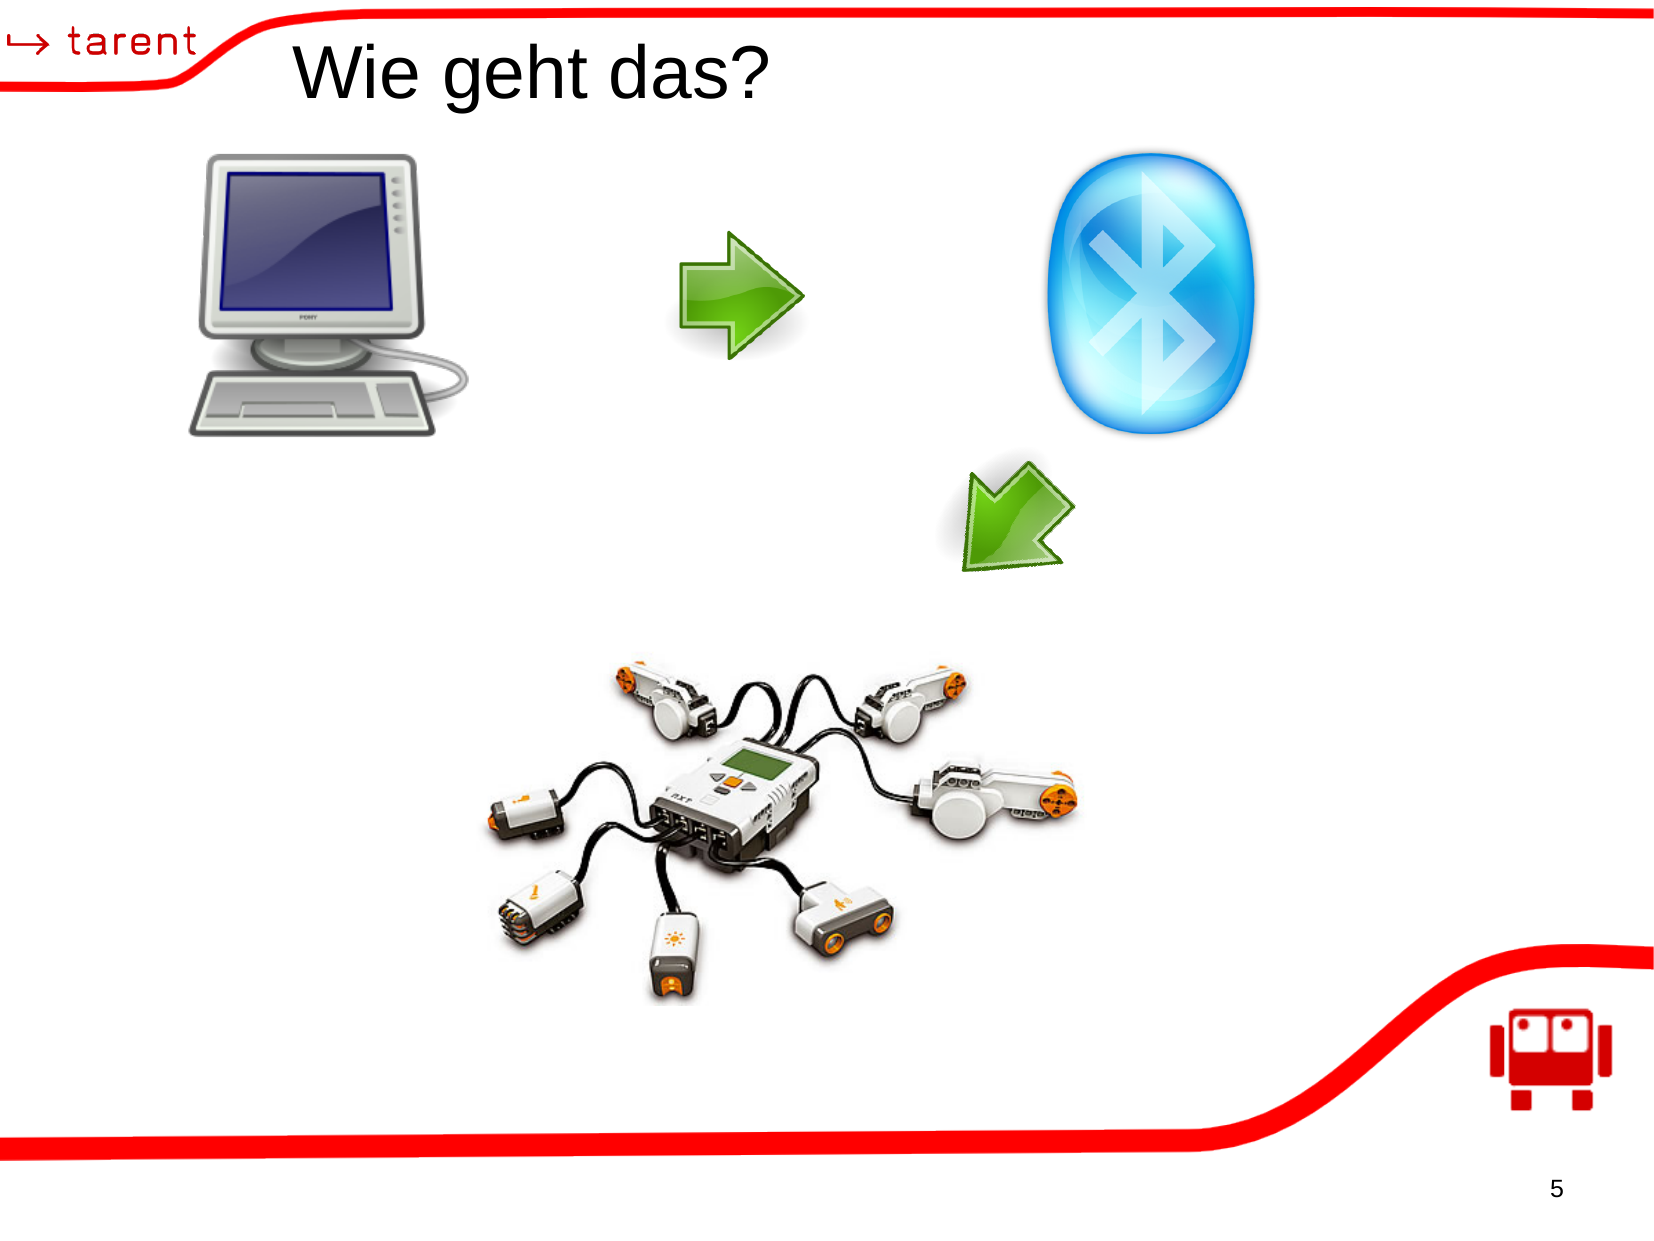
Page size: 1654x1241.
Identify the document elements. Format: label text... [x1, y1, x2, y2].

picture [0, 145, 1654, 1161]
picture [649, 206, 827, 384]
picture [177, 147, 473, 443]
text_box Wie geht das? [277, 23, 1654, 142]
picture [0, 7, 1654, 92]
